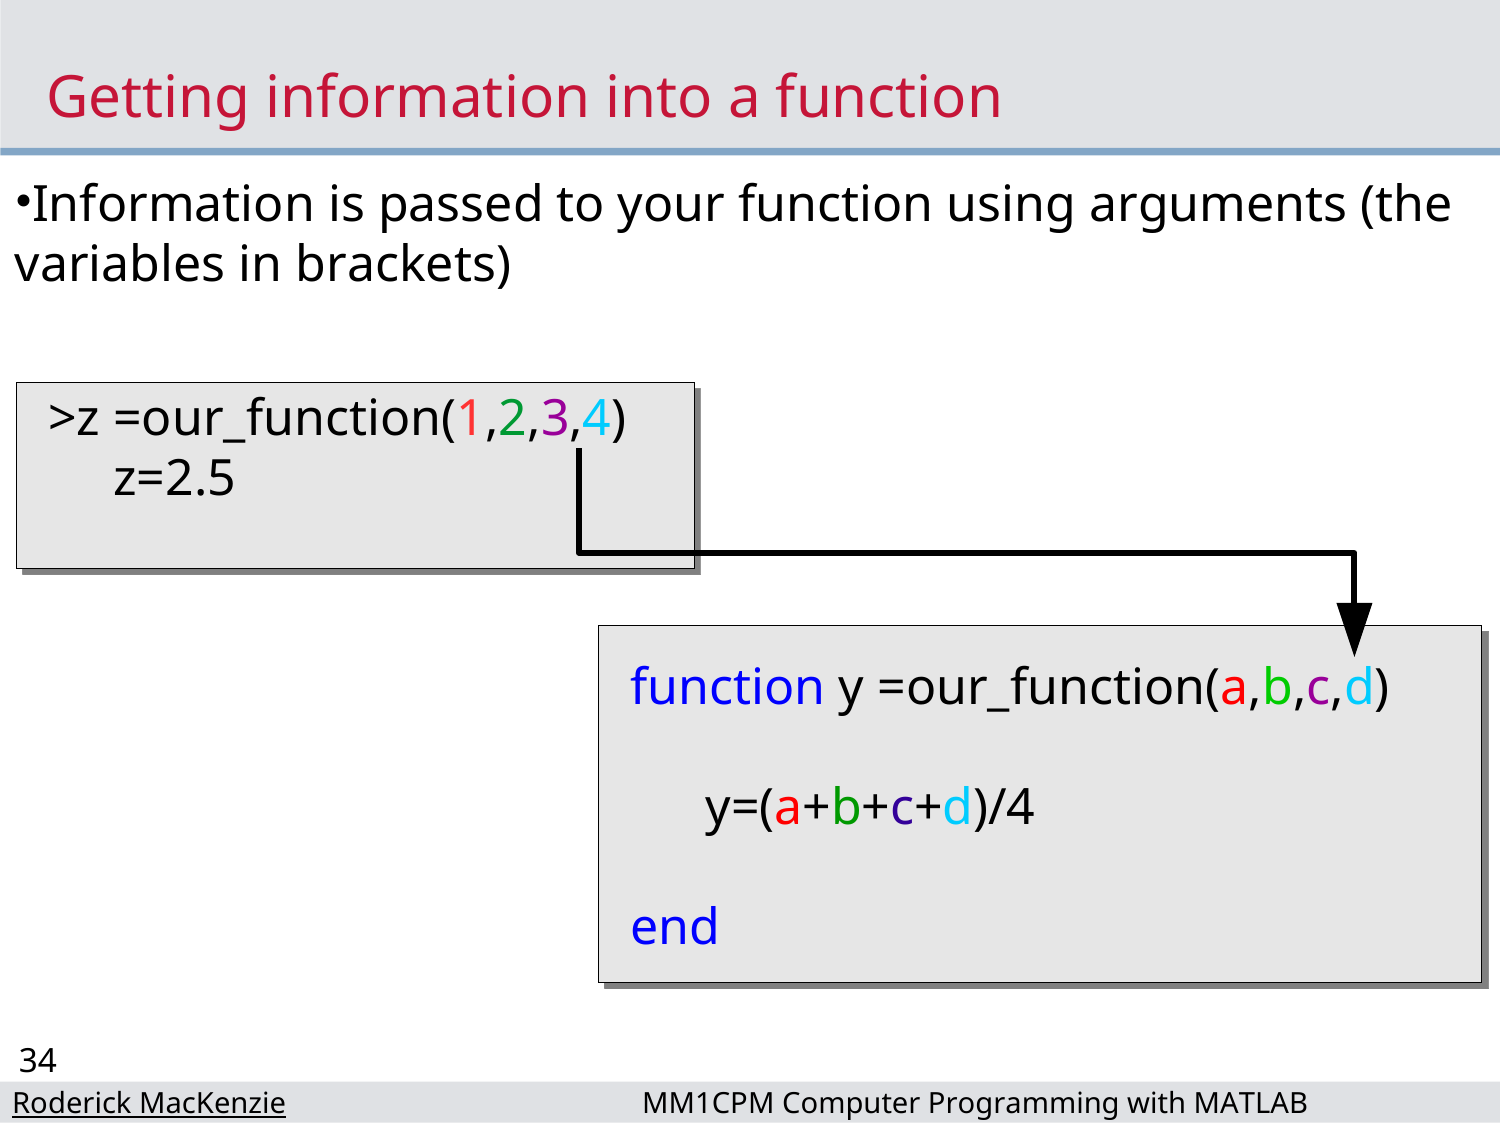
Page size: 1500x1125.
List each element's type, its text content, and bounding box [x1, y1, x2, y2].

text_box >z =our_function(1,2,3,4) z=2.5 [16, 382, 695, 569]
text_box <number> [4, 1031, 220, 1102]
text_box function y =our_function(a,b,c,d) y=(a+b+c+d)/4 end [598, 625, 1482, 983]
title Getting information into a function [31, 42, 1328, 148]
text_box Information is passed to your function using arguments (the variables in brackets) [0, 163, 1488, 318]
